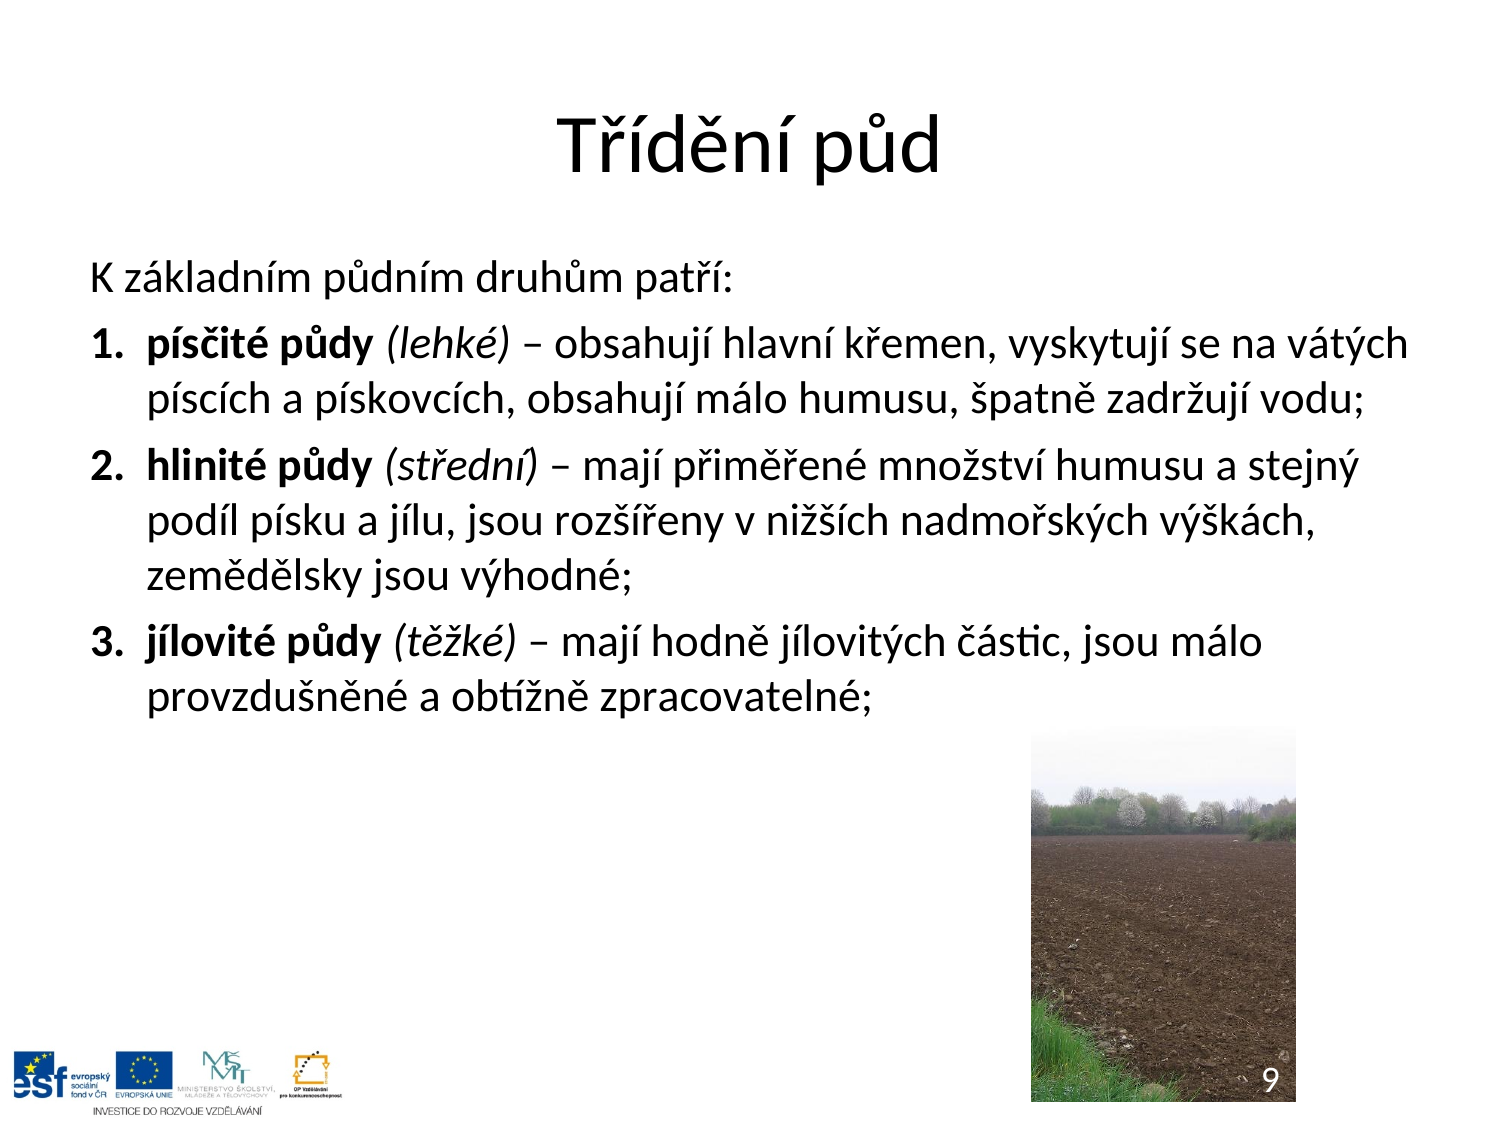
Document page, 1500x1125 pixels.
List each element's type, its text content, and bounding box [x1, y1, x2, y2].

picture [0, 1035, 351, 1125]
picture [1031, 726, 1296, 1102]
list K základním půdním druhům patří: písčité půdy (lehké) – obsahují hlavní křemen, vyskytují se na vátých píscích a pískovcích, obsahují málo humusu, špatně zadržují vodu; hlinité půdy (střední) – mají přiměřené množství humusu a stejný podíl písku a jílu, jsou rozšířeny v nižších nadmořských výškách, zemědělsky jsou výhodné; jílovité půdy (těžké) – mají hodně jílovitých částic, jsou málo provzdušněné a obtížně zpracovatelné; [75, 238, 1426, 1055]
text_box 9 [1246, 1046, 1305, 1108]
title Třídění půd [75, 45, 1426, 233]
